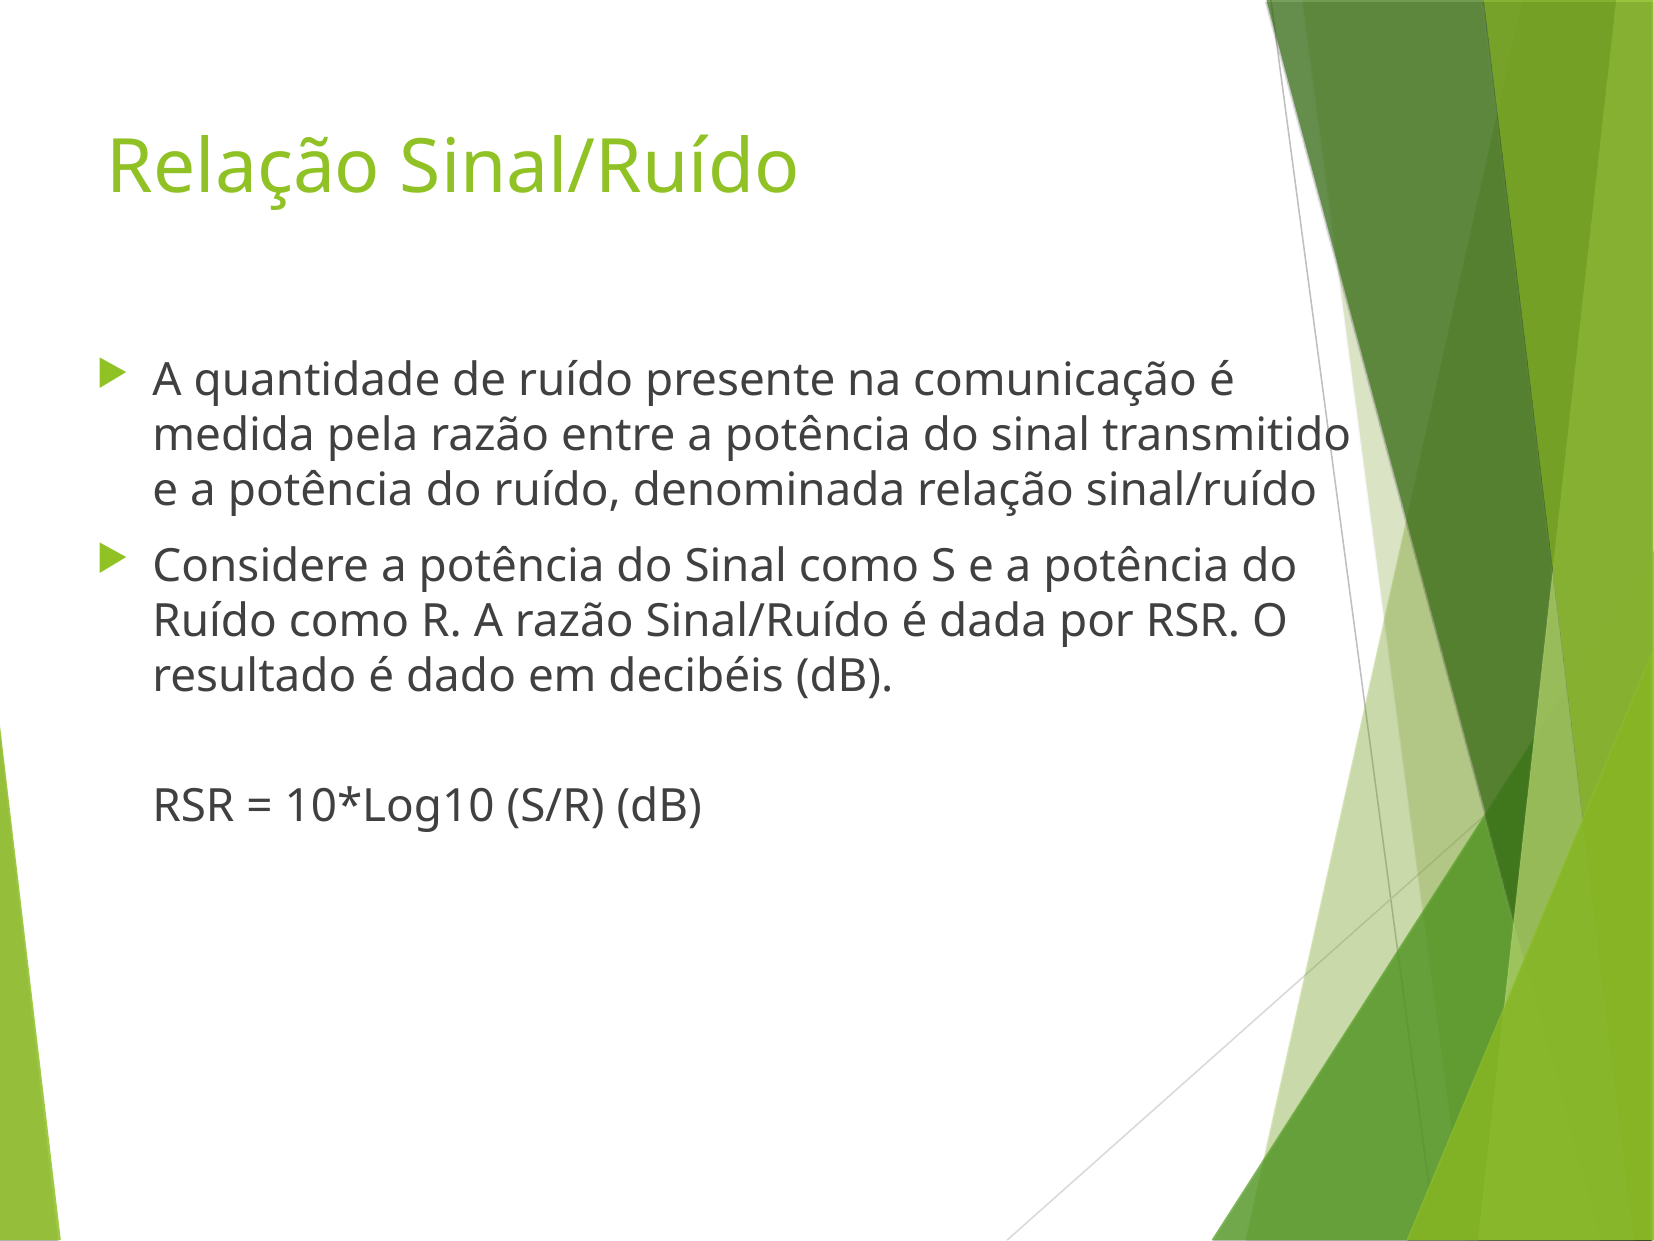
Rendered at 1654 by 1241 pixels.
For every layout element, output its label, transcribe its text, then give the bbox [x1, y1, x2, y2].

title Relação Sinal/Ruído [91, 110, 1258, 342]
list A quantidade de ruído presente na comunicação é medida pela razão entre a potência do sinal transmitido e a potência do ruído, denominada relação sinal/ruído Considere a potência do Sinal como S e a potência do Ruído como R. A razão Sinal/Ruído é dada por RSR. O resultado é dado em decibéis (dB). RSR = 10*Log10 (S/R) (dB) [81, 342, 1371, 1057]
